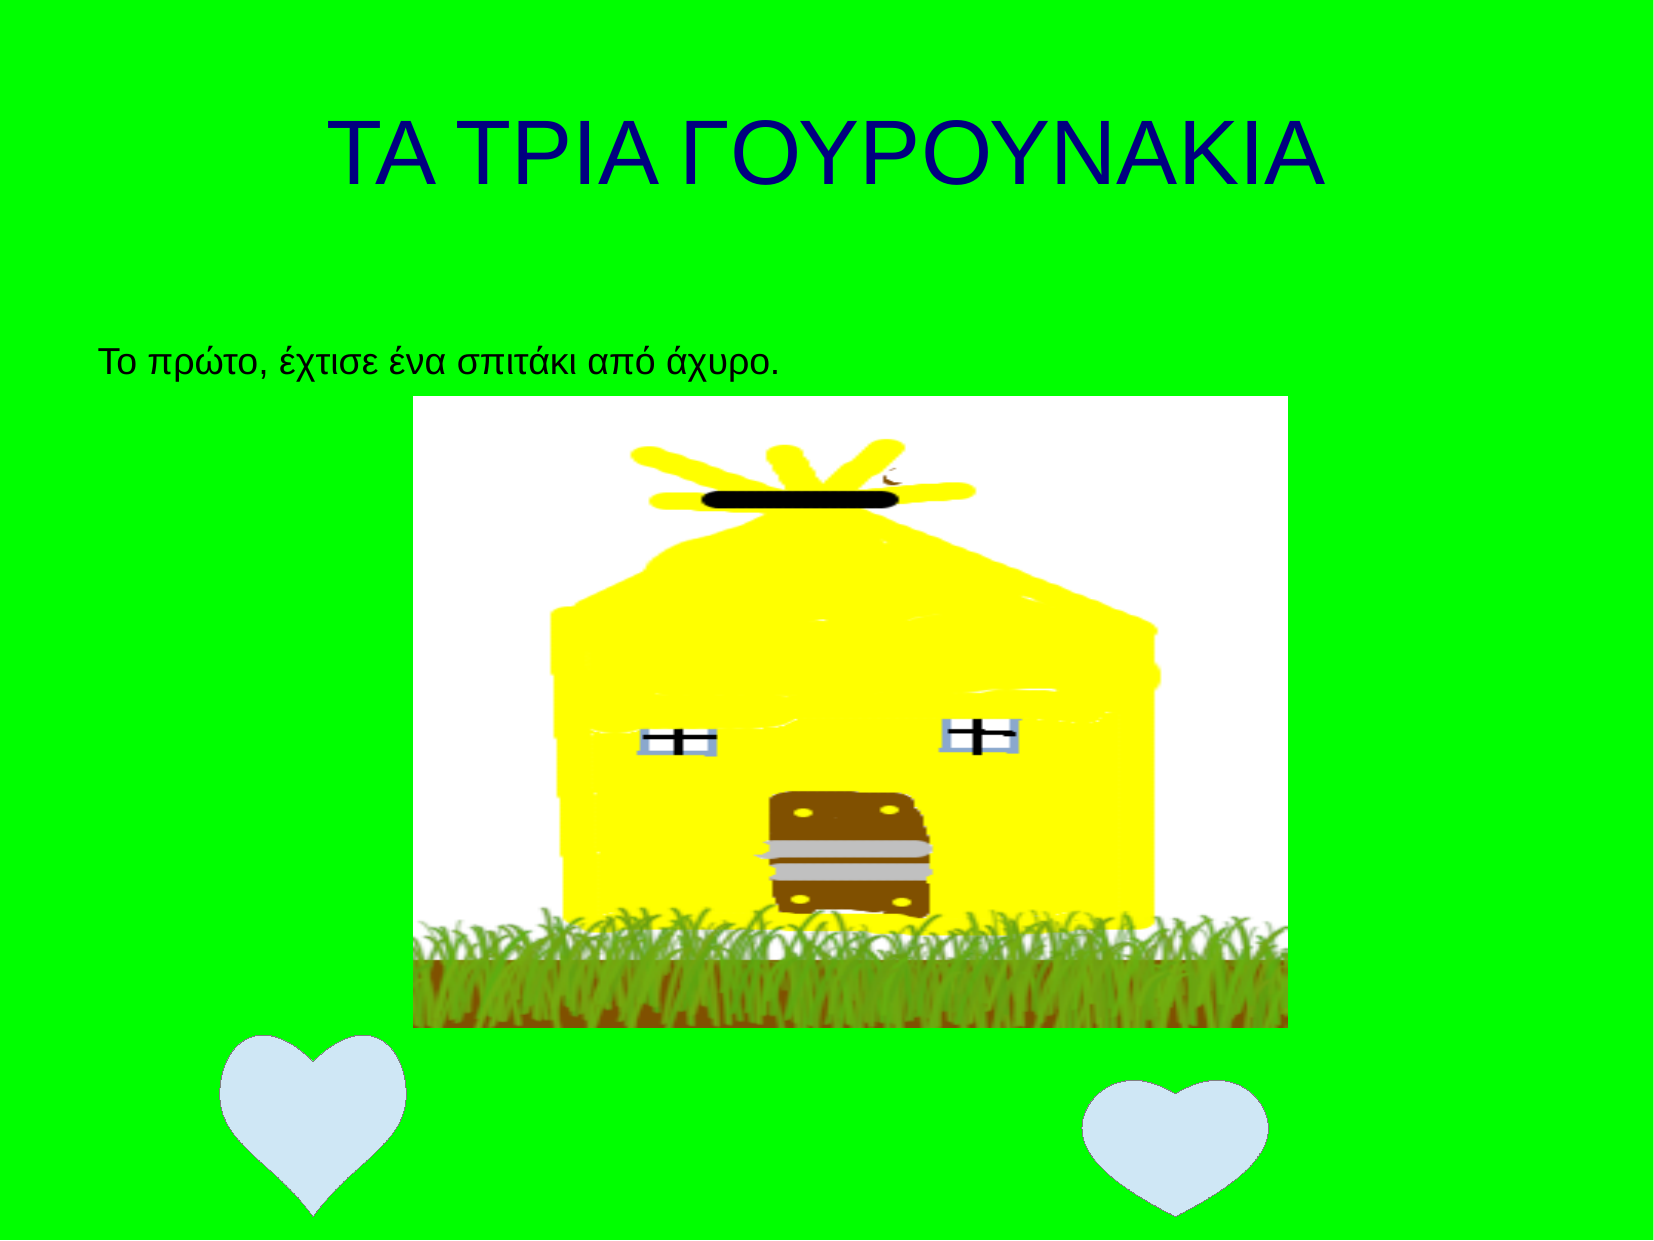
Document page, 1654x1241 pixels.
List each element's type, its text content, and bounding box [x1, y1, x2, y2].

text_box Το πρώτο, έχτισε ένα σπιτάκι από άχυρο. [82, 290, 1538, 390]
text_box [1081, 1080, 1269, 1217]
title ΤΑ ΤΡΙΑ ΓΟΥΡΟΥΝΑΚΙΑ [82, 49, 1571, 257]
picture [413, 396, 1288, 1028]
text_box [219, 1035, 407, 1217]
